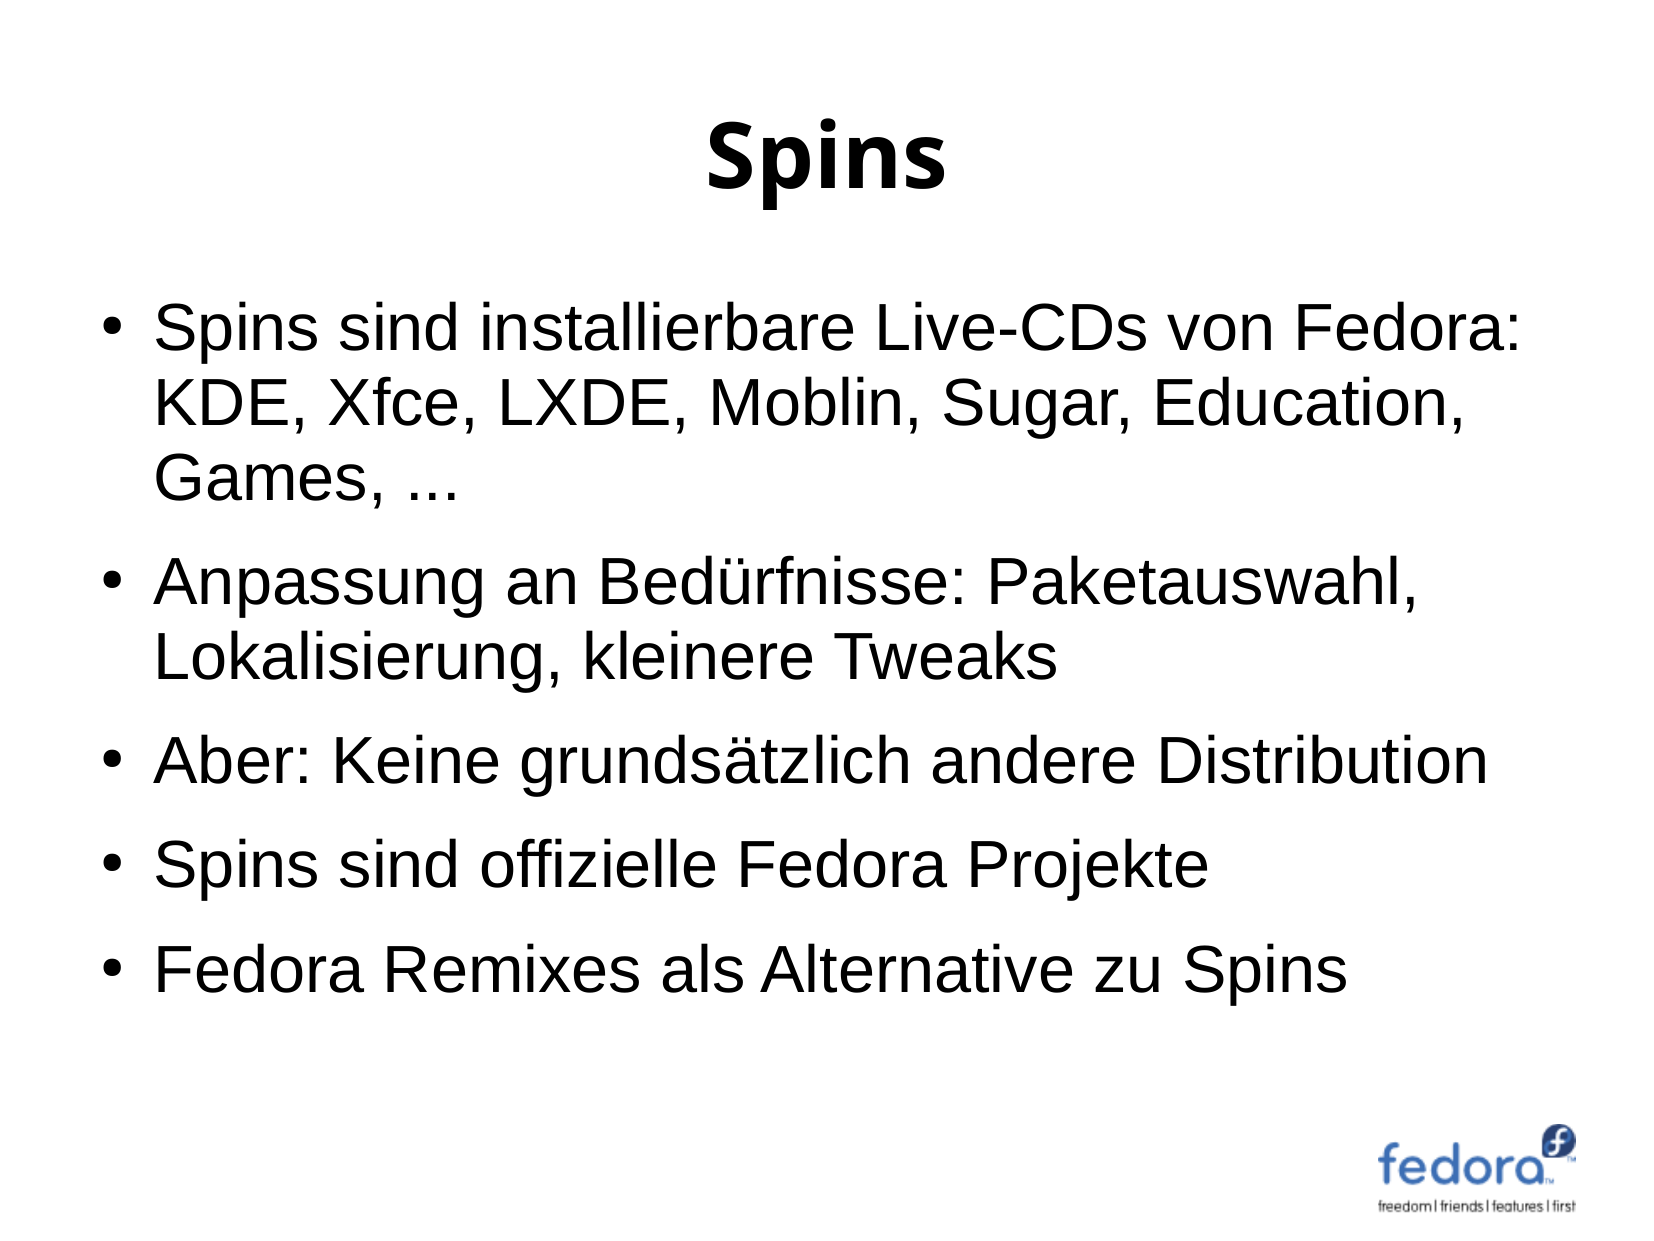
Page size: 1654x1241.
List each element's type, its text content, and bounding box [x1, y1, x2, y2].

picture [1378, 1124, 1576, 1214]
list Spins sind installierbare Live-CDs von Fedora: KDE, Xfce, LXDE, Moblin, Sugar, Education, Games, ... Anpassung an Bedürfnisse: Paketauswahl, Lokalisierung, kleinere Tweaks Aber: Keine grundsätzlich andere Distribution Spins sind offizielle Fedora Projekte Fedora Remixes als Alternative zu Spins [82, 290, 1571, 1109]
title Spins [82, 49, 1571, 257]
